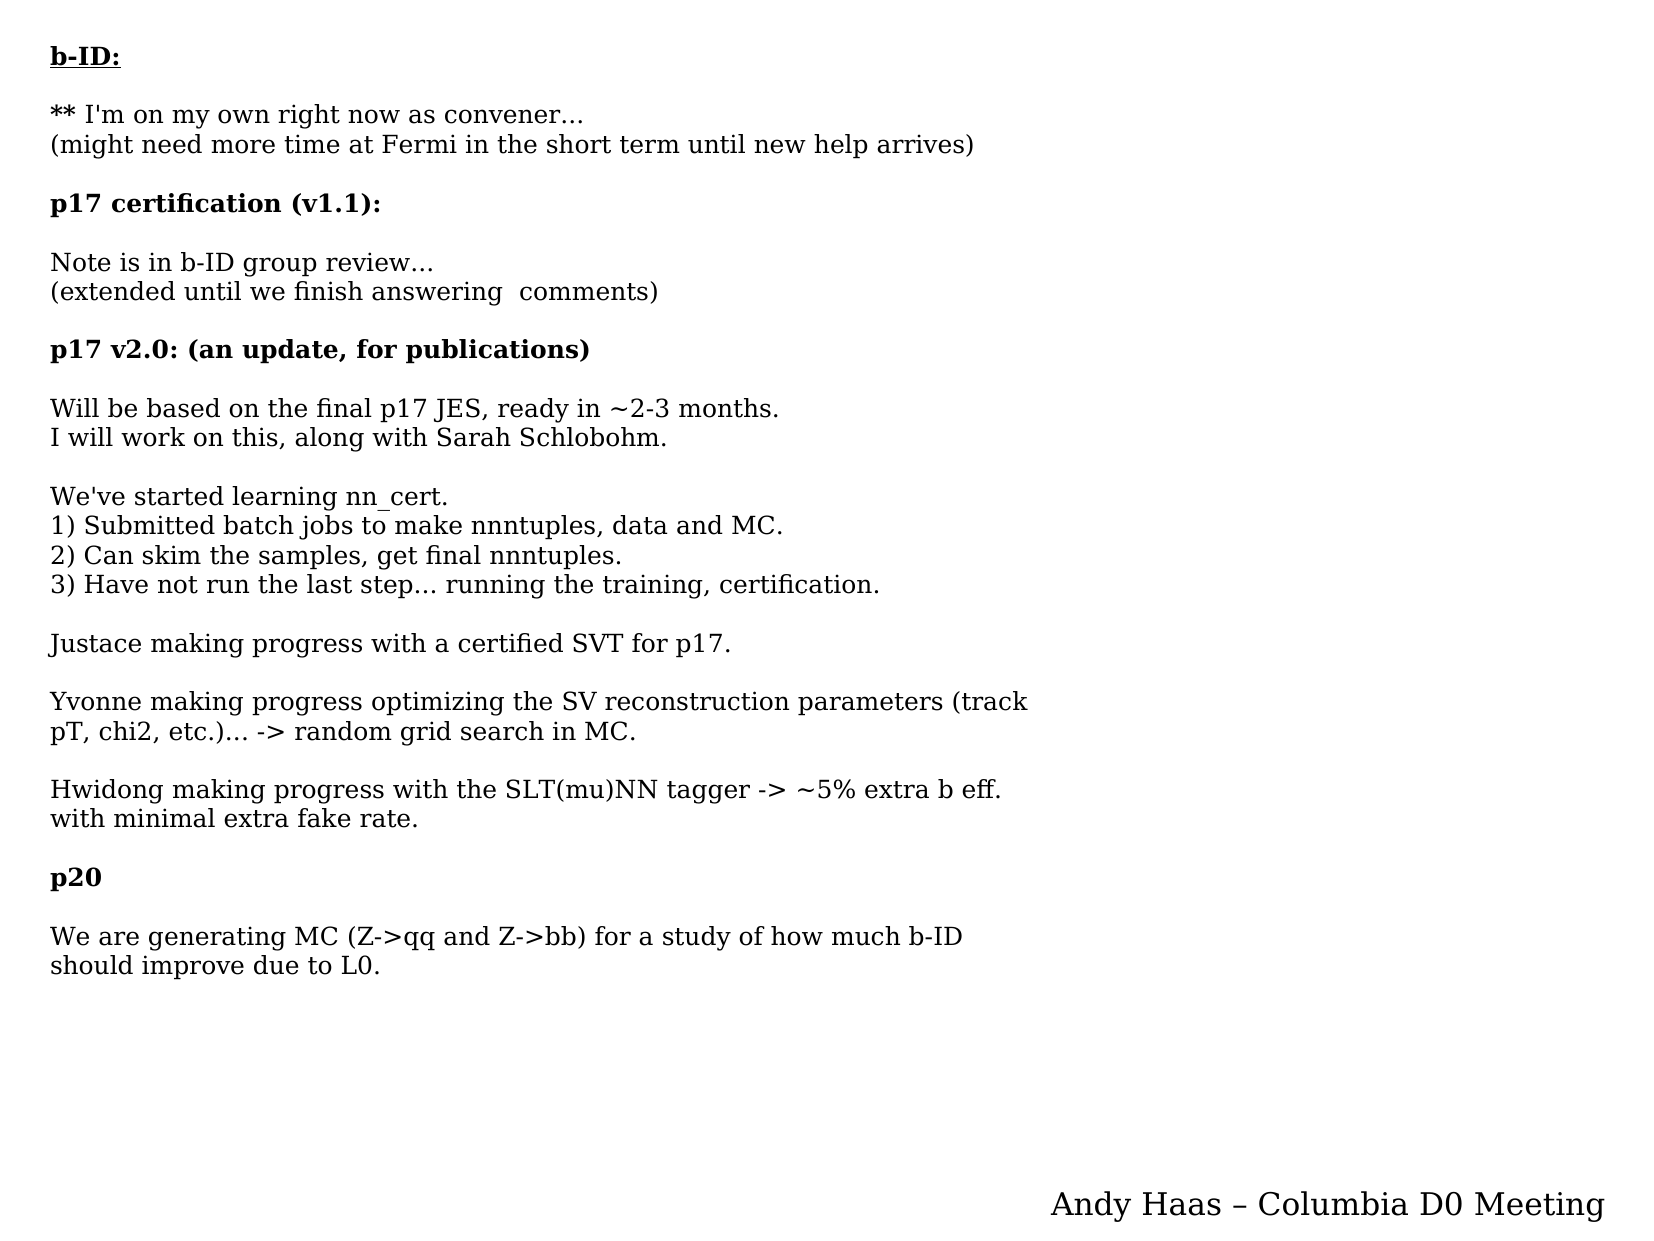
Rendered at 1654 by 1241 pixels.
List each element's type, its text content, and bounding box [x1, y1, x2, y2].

text_box b-ID: ** I'm on my own right now as convener... (might need more time at Fermi in the short term until new help arrives) p17 certification (v1.1): Note is in b-ID group review... (extended until we finish answering comments) p17 v2.0: (an update, for publications) Will be based on the final p17 JES, ready in ~2-3 months. I will work on this, along with Sarah Schlobohm. We've started learning nn_cert. 1) Submitted batch jobs to make nnntuples, data and MC. 2) Can skim the samples, get final nnntuples. 3) Have not run the last step... running the training, certification. Justace making progress with a certified SVT for p17. Yvonne making progress optimizing the SV reconstruction parameters (track pT, chi2, etc.)... -> random grid search in MC. Hwidong making progress with the SLT(mu)NN tagger -> ~5% extra b eff. with minimal extra fake rate. p20 We are generating MC (Z->qq and Z->bb) for a study of how much b-ID should improve due to L0. [49, 41, 1039, 1157]
